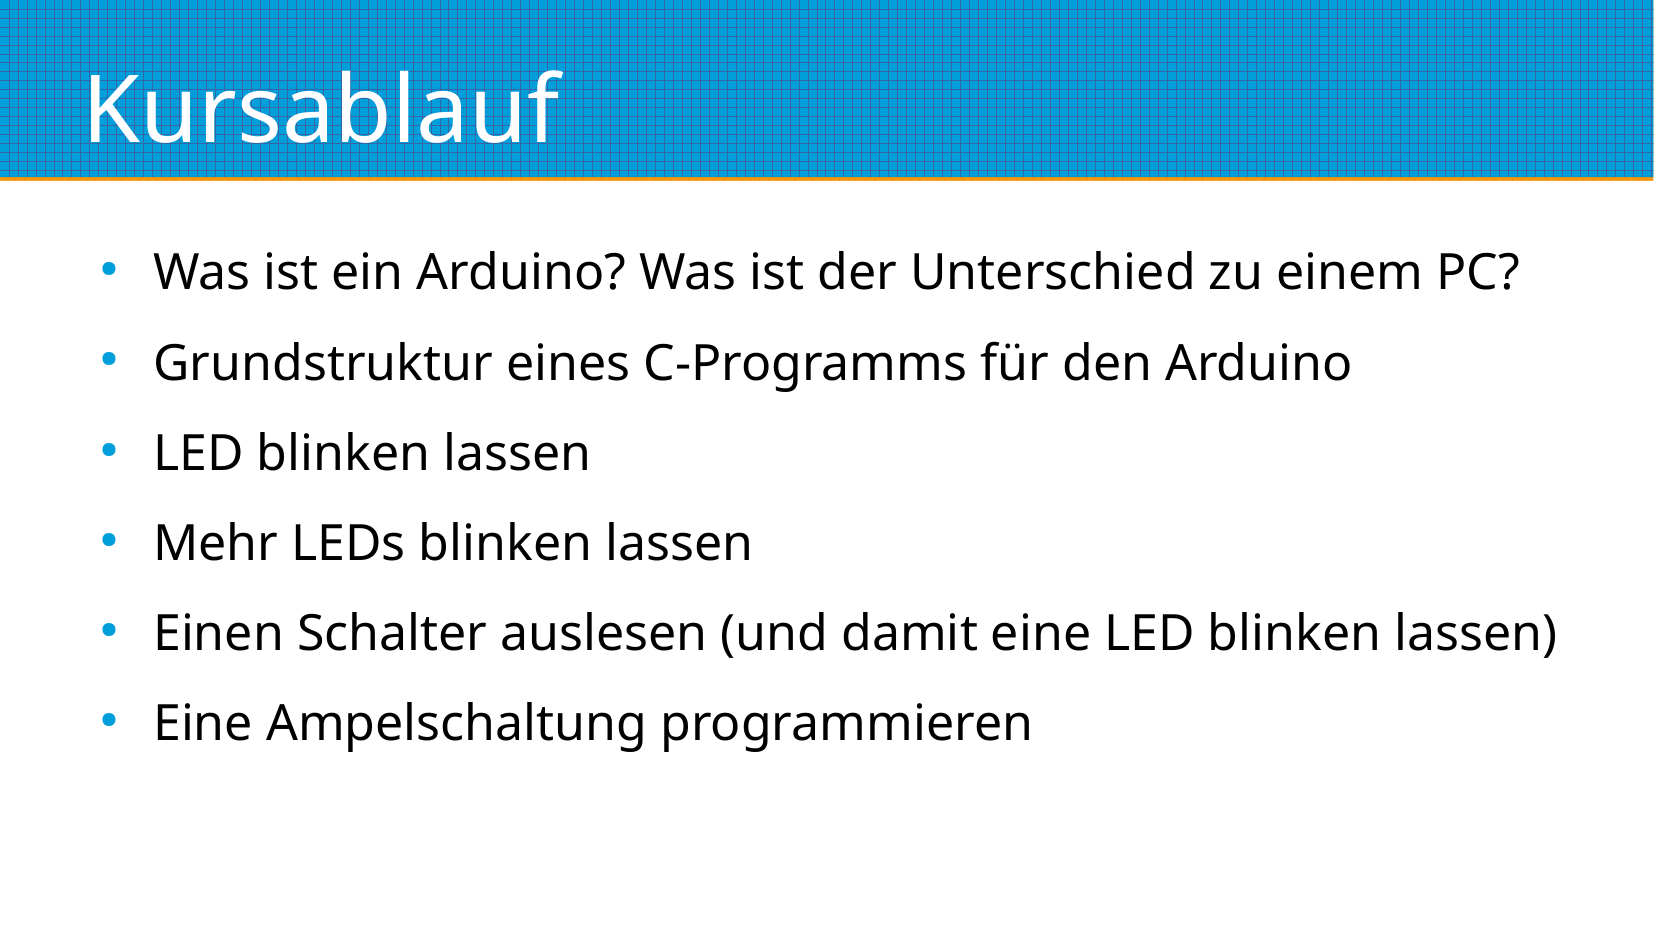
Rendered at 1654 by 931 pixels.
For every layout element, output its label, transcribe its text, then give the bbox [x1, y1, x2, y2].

title Kursablauf [82, 14, 1571, 171]
list Was ist ein Arduino? Was ist der Unterschied zu einem PC? Grundstruktur eines C-Programms für den Arduino LED blinken lassen Mehr LEDs blinken lassen Einen Schalter auslesen (und damit eine LED blinken lassen) Eine Ampelschaltung programmieren [82, 236, 1563, 811]
